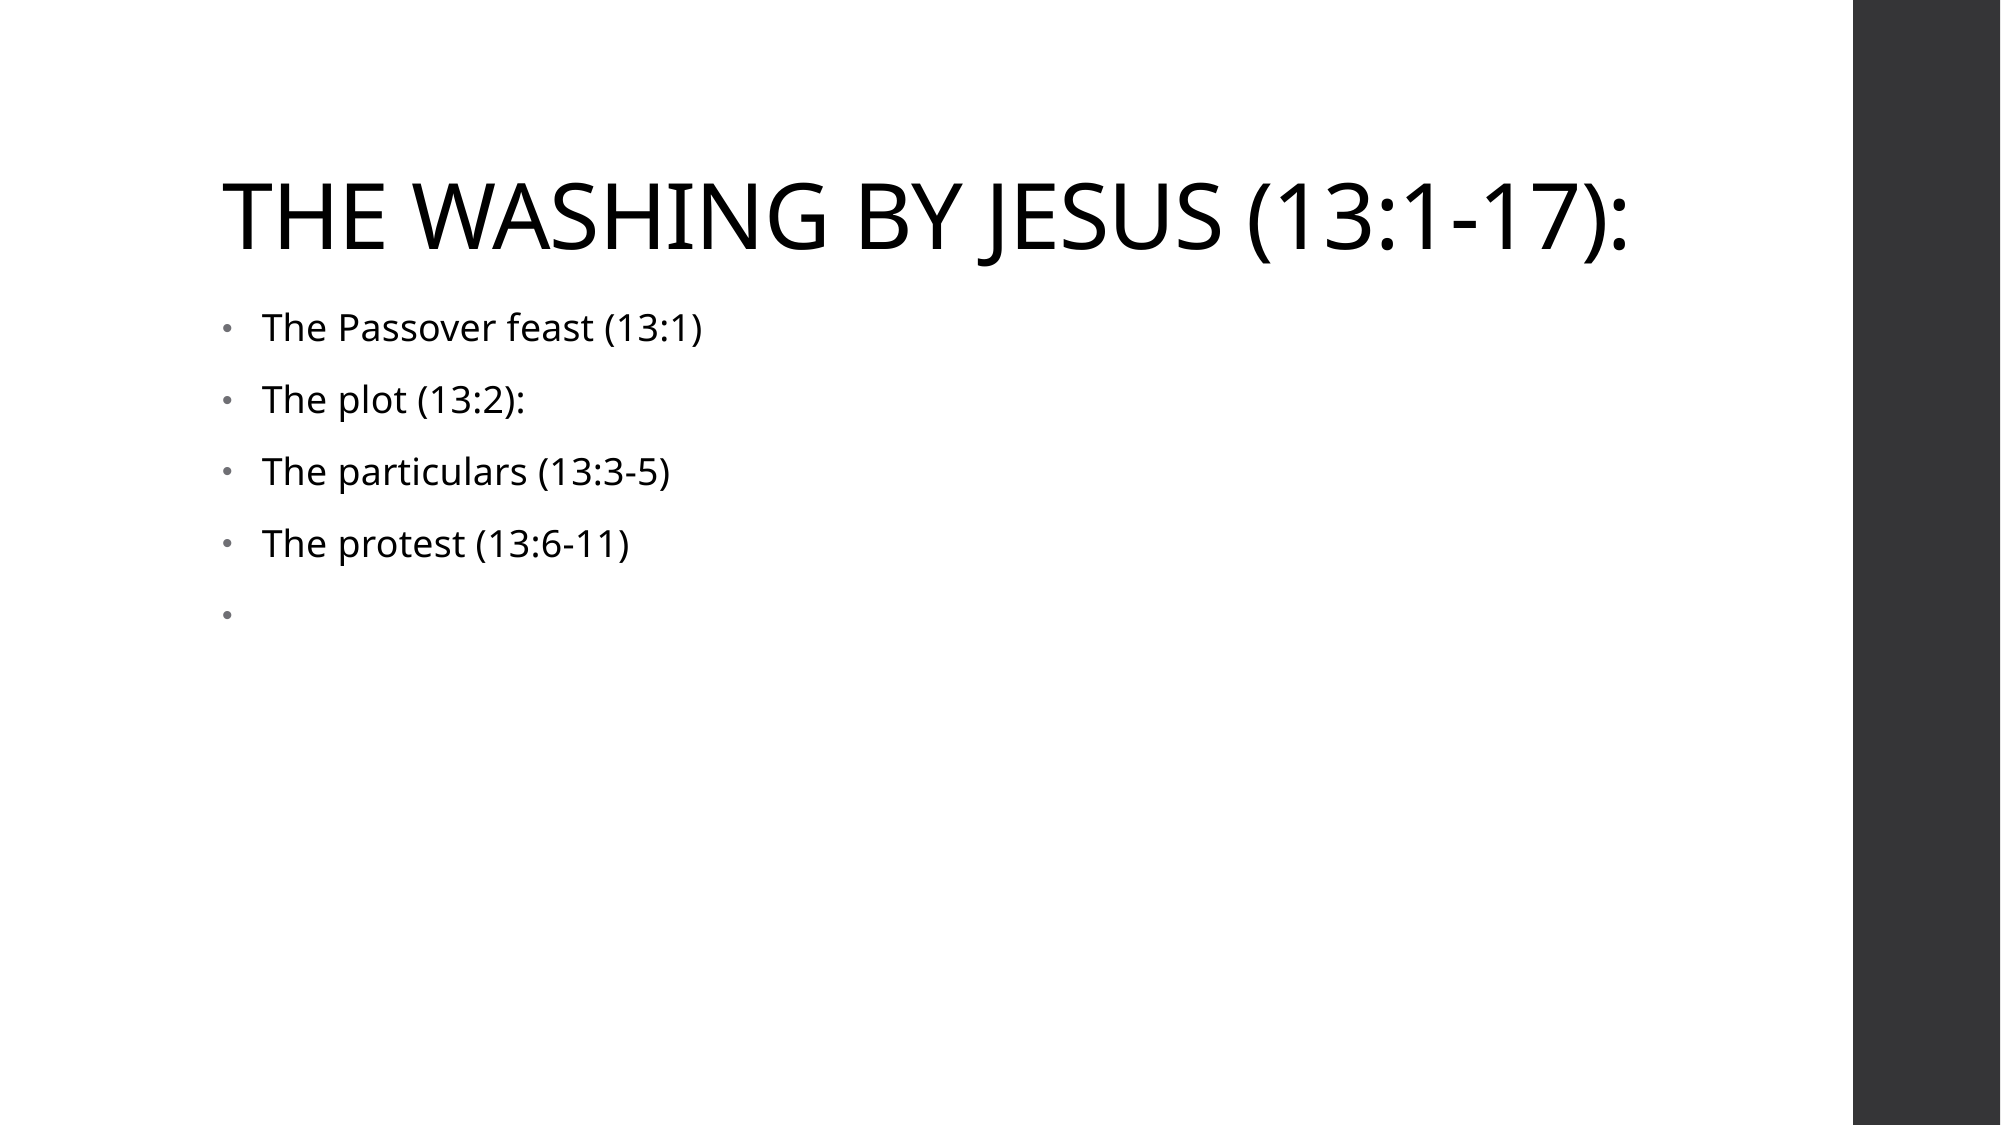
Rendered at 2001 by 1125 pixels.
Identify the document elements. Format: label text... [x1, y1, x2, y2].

title THE WASHING BY JESUS (13:1-17): [206, 60, 1797, 278]
list The Passover feast (13:1) The plot (13:2): The particulars (13:3-5) The protest (13:6-11) [206, 299, 1617, 1014]
